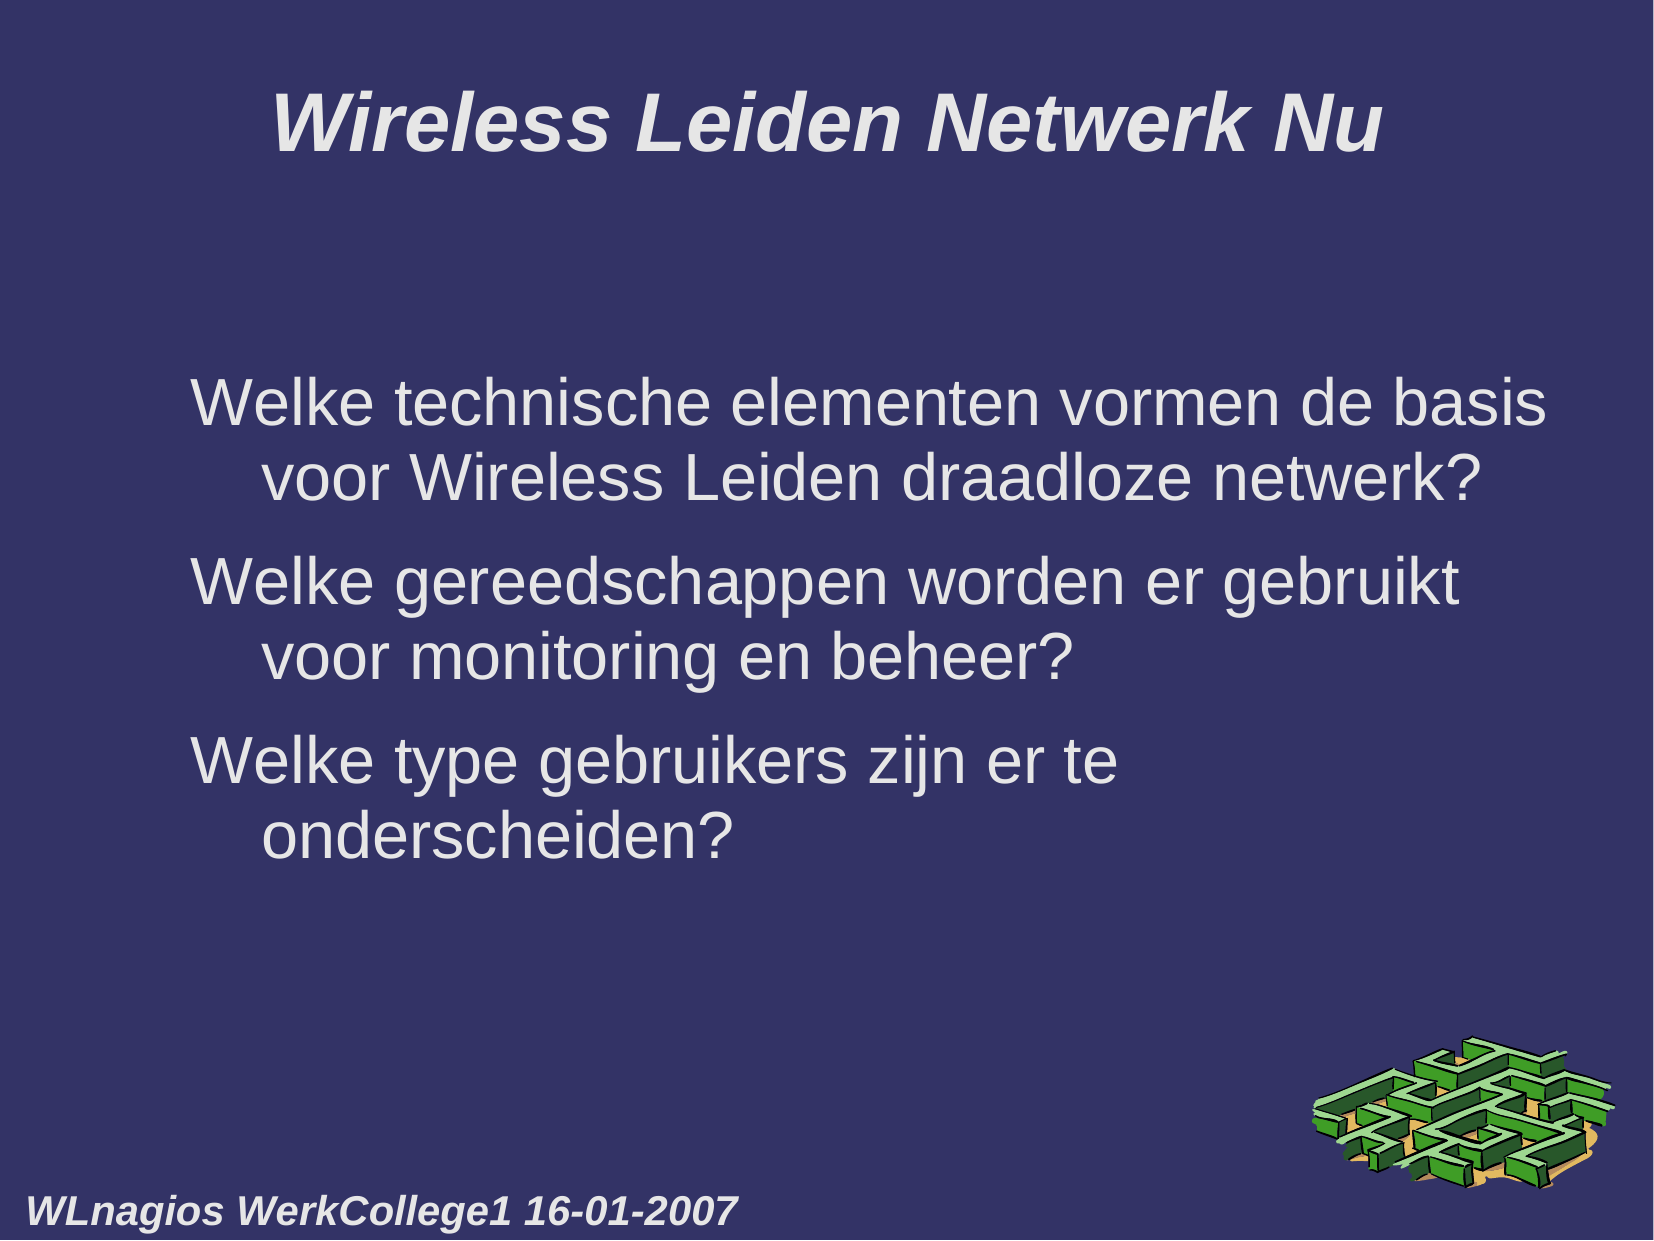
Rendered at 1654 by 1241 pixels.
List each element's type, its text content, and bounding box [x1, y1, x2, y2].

list Welke technische elementen vormen de basis voor Wireless Leiden draadloze netwerk? Welke gereedschappen worden er gebruikt voor monitoring en beheer? Welke type gebruikers zijn er te onderscheiden? [178, 364, 1570, 1147]
title WLnagios WerkCollege1 16-01-2007 [25, 1181, 739, 1241]
title Wireless Leiden Netwerk Nu [121, 19, 1534, 227]
